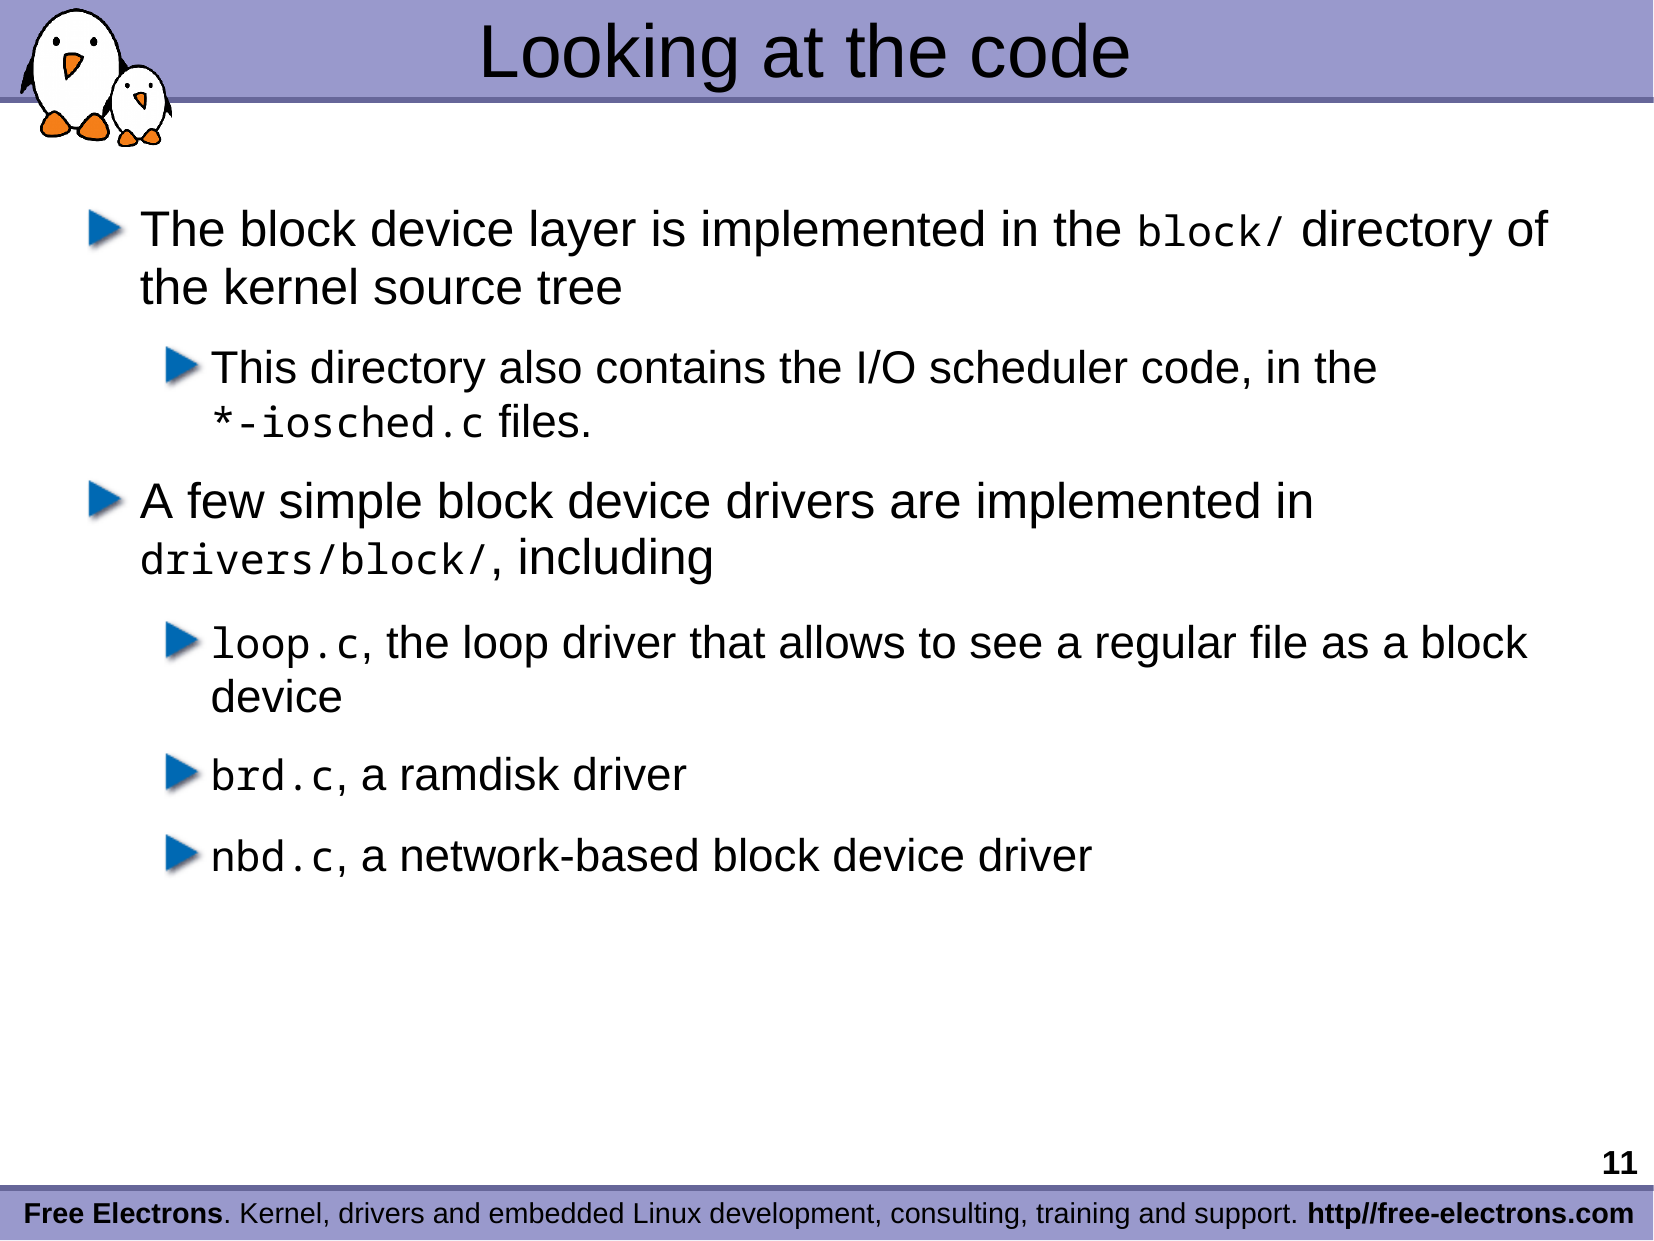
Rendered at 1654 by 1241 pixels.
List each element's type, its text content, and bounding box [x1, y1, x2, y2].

picture [20, 8, 172, 147]
title Looking at the code [60, 0, 1551, 103]
list The block device layer is implemented in the block/ directory of the kernel source tree This directory also contains the I/O scheduler code, in the *-iosched.c files. A few simple block device drivers are implemented in drivers/block/, including loop.c, the loop driver that allows to see a regular file as a block device brd.c, a ramdisk driver nbd.c, a network-based block device driver [68, 201, 1592, 1118]
